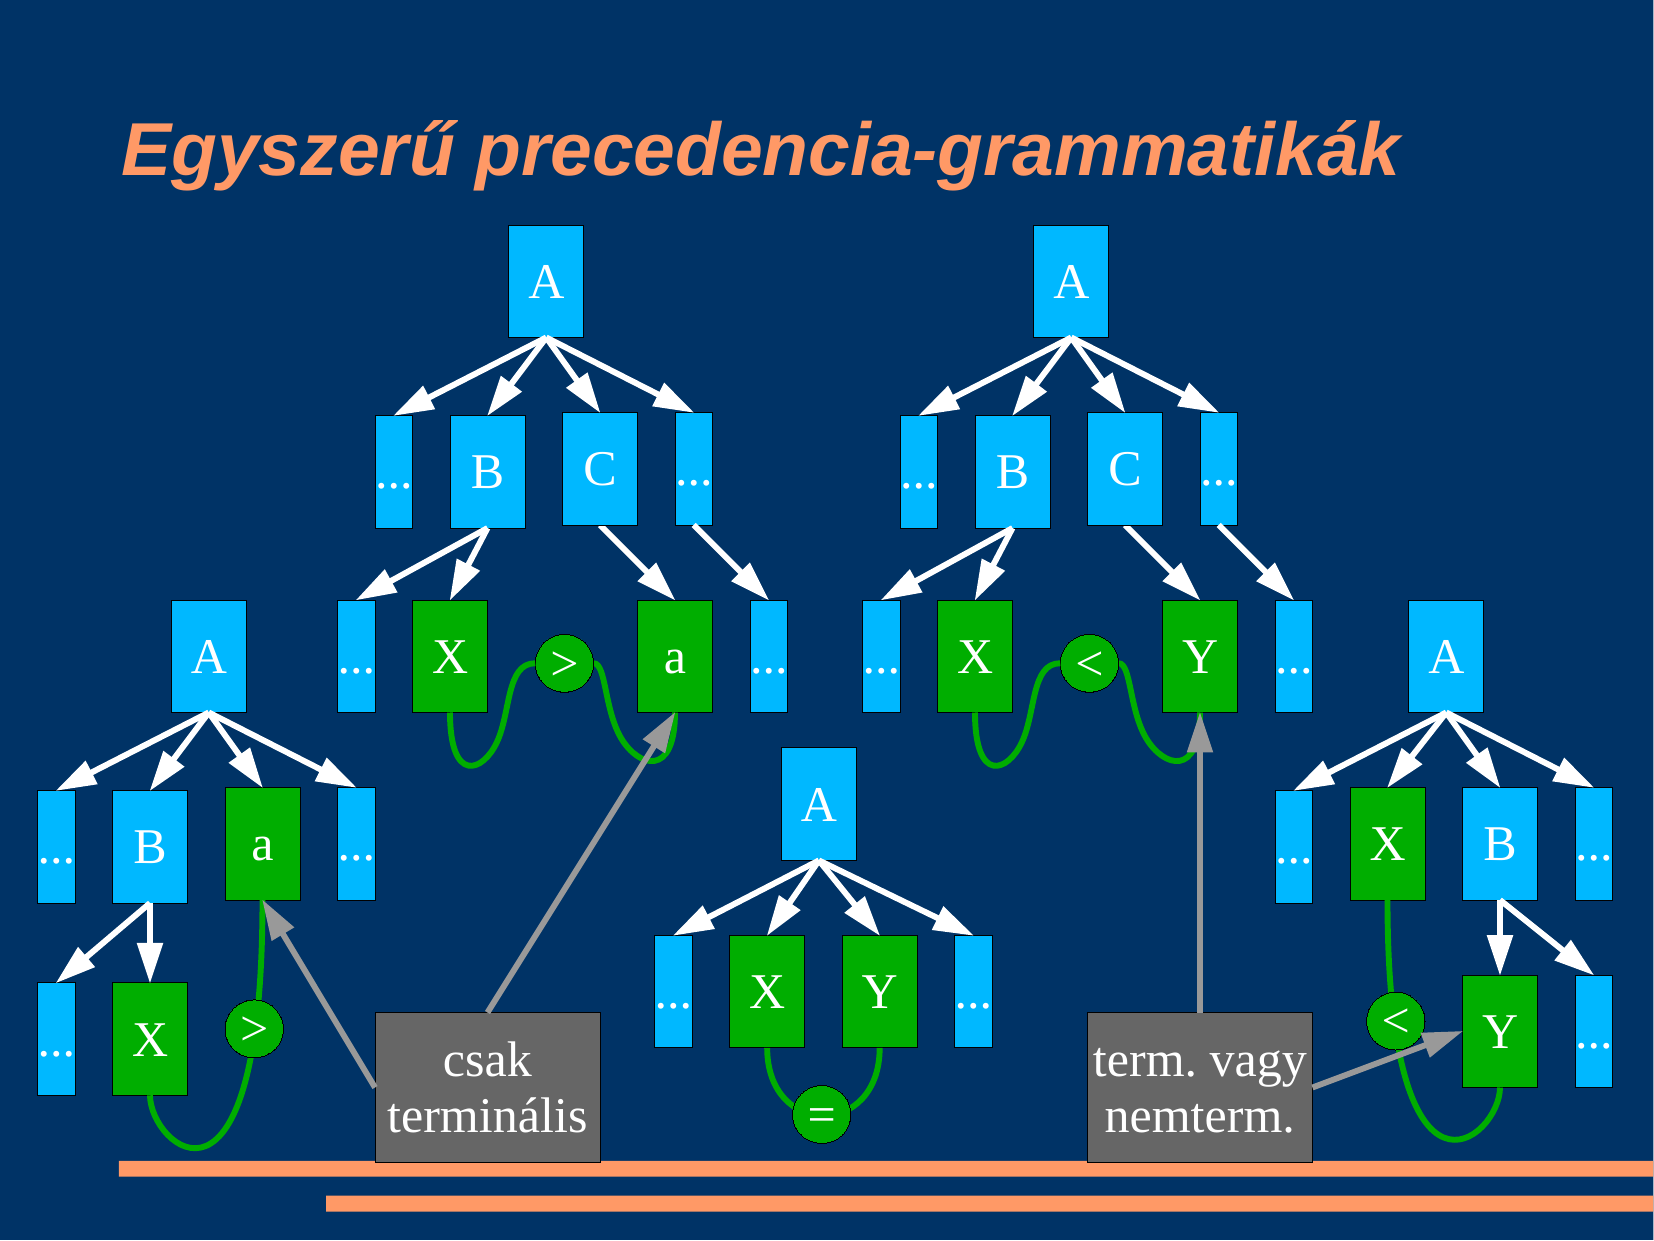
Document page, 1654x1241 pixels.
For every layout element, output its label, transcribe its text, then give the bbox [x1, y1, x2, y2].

text_box A [171, 600, 247, 713]
text_box Y [1462, 975, 1538, 1088]
text_box A [1408, 600, 1484, 713]
text_box X [937, 600, 1013, 713]
text_box X [729, 935, 805, 1048]
text_box B [975, 415, 1051, 529]
text_box > [535, 634, 594, 693]
text_box csak terminális [375, 1012, 601, 1163]
text_box ... [675, 412, 713, 526]
text_box C [562, 412, 638, 526]
text_box < [1366, 992, 1426, 1051]
text_box > [225, 999, 284, 1058]
text_box ... [337, 600, 376, 713]
text_box Y [842, 935, 918, 1048]
text_box ... [1575, 975, 1613, 1088]
text_box C [1087, 412, 1163, 526]
text_box A [1033, 225, 1109, 338]
text_box X [412, 600, 488, 713]
text_box ... [1275, 600, 1313, 713]
text_box ... [37, 790, 76, 904]
text_box A [508, 225, 584, 338]
text_box ... [1200, 412, 1238, 526]
text_box ... [654, 935, 693, 1048]
text_box term. vagy nemterm. [1087, 1012, 1313, 1163]
text_box = [792, 1085, 851, 1144]
title Egyszerű precedencia-grammatikák [121, 46, 1534, 254]
text_box < [1060, 634, 1119, 693]
text_box ... [750, 600, 788, 713]
text_box X [1350, 787, 1426, 901]
text_box B [1462, 787, 1538, 901]
text_box a [637, 600, 713, 713]
text_box X [112, 982, 188, 1096]
text_box ... [37, 982, 76, 1096]
text_box A [781, 747, 857, 861]
text_box ... [1575, 787, 1613, 901]
text_box a [225, 787, 301, 901]
text_box B [450, 415, 526, 529]
text_box ... [862, 600, 901, 713]
text_box ... [337, 787, 376, 901]
text_box B [112, 790, 188, 904]
text_box Y [1162, 600, 1238, 713]
text_box ... [954, 935, 993, 1048]
text_box ... [375, 415, 413, 529]
text_box ... [1275, 790, 1313, 904]
text_box ... [900, 415, 938, 529]
